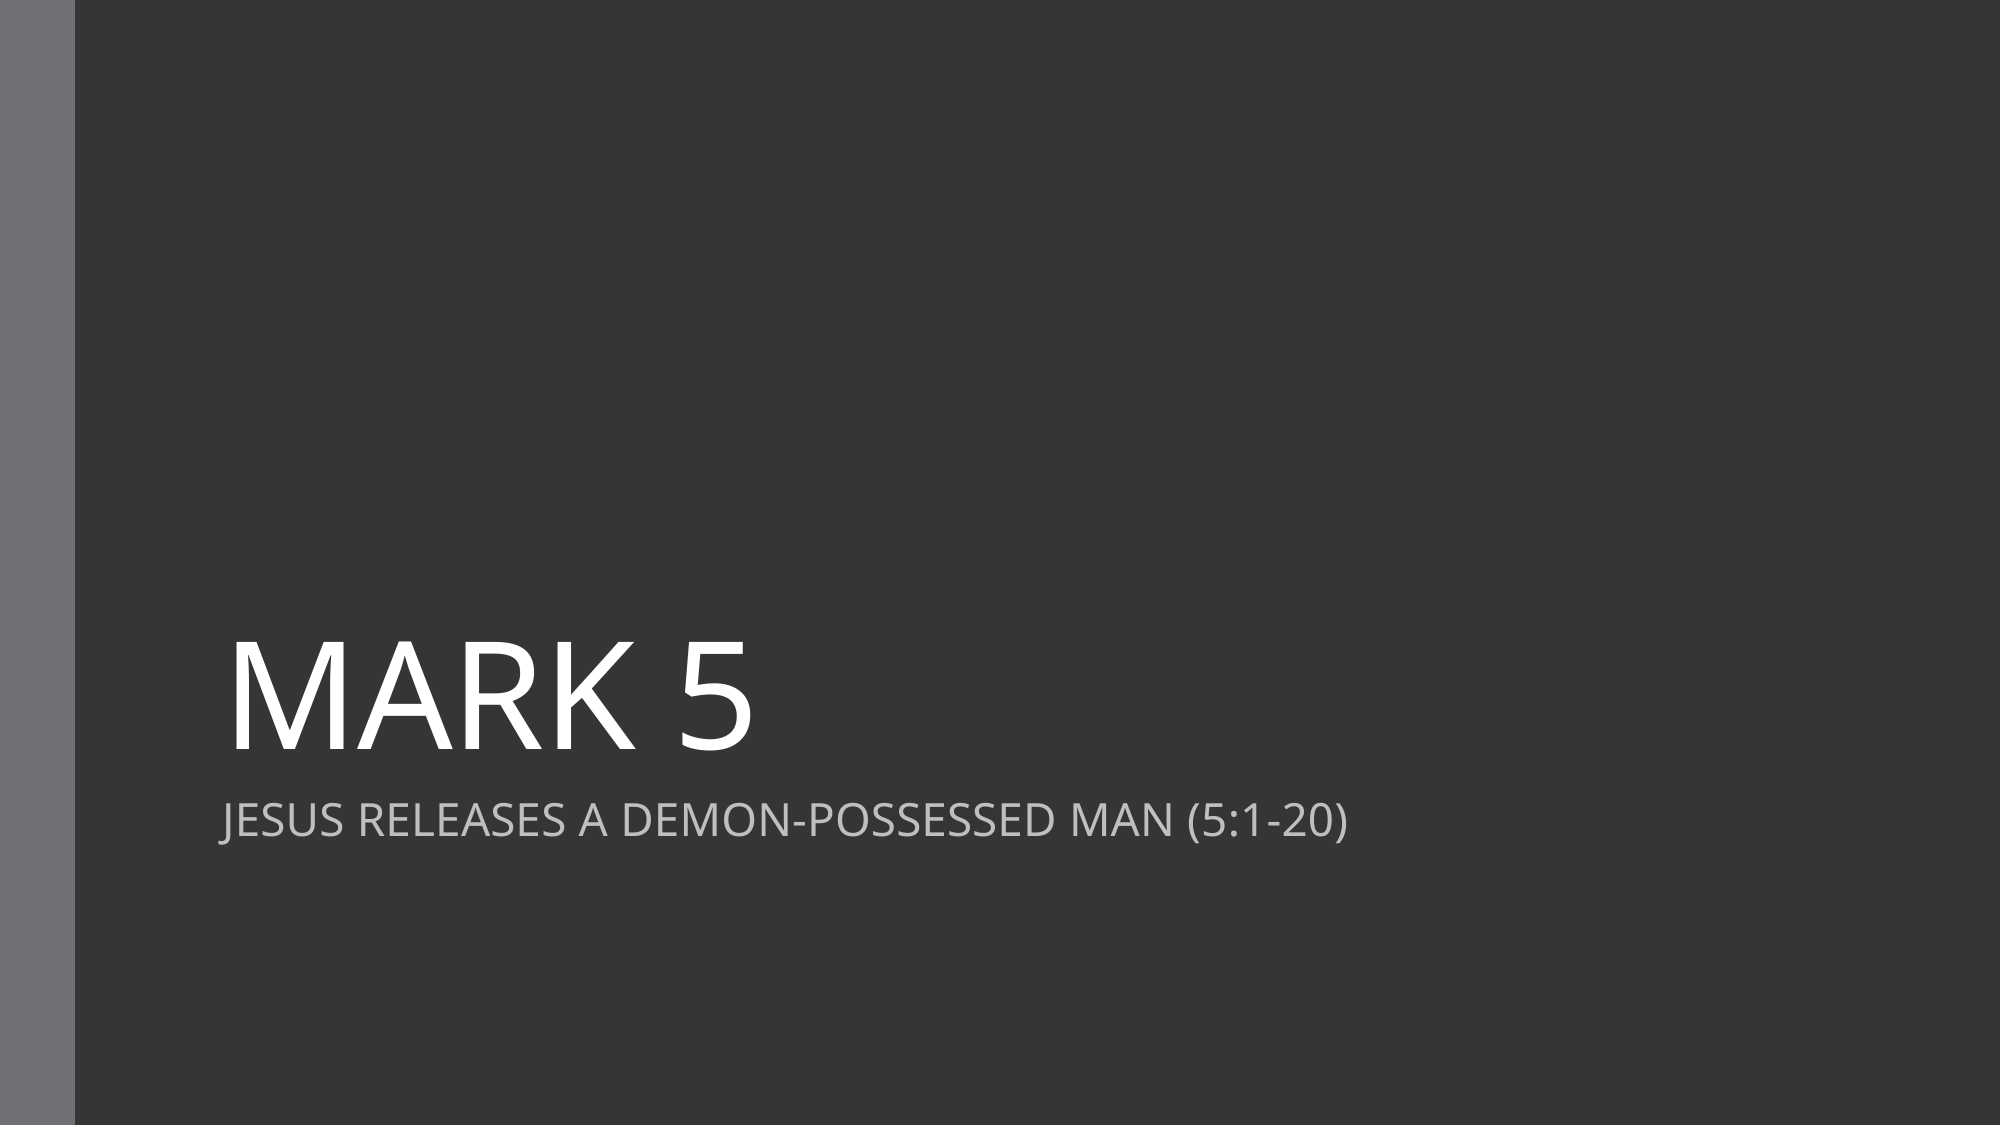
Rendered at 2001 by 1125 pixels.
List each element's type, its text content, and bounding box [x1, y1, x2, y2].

subtitle JESUS RELEASES A DEMON-POSSESSED MAN (5:1-20) [206, 787, 1752, 1066]
title MARK 5 [206, 124, 1752, 787]
